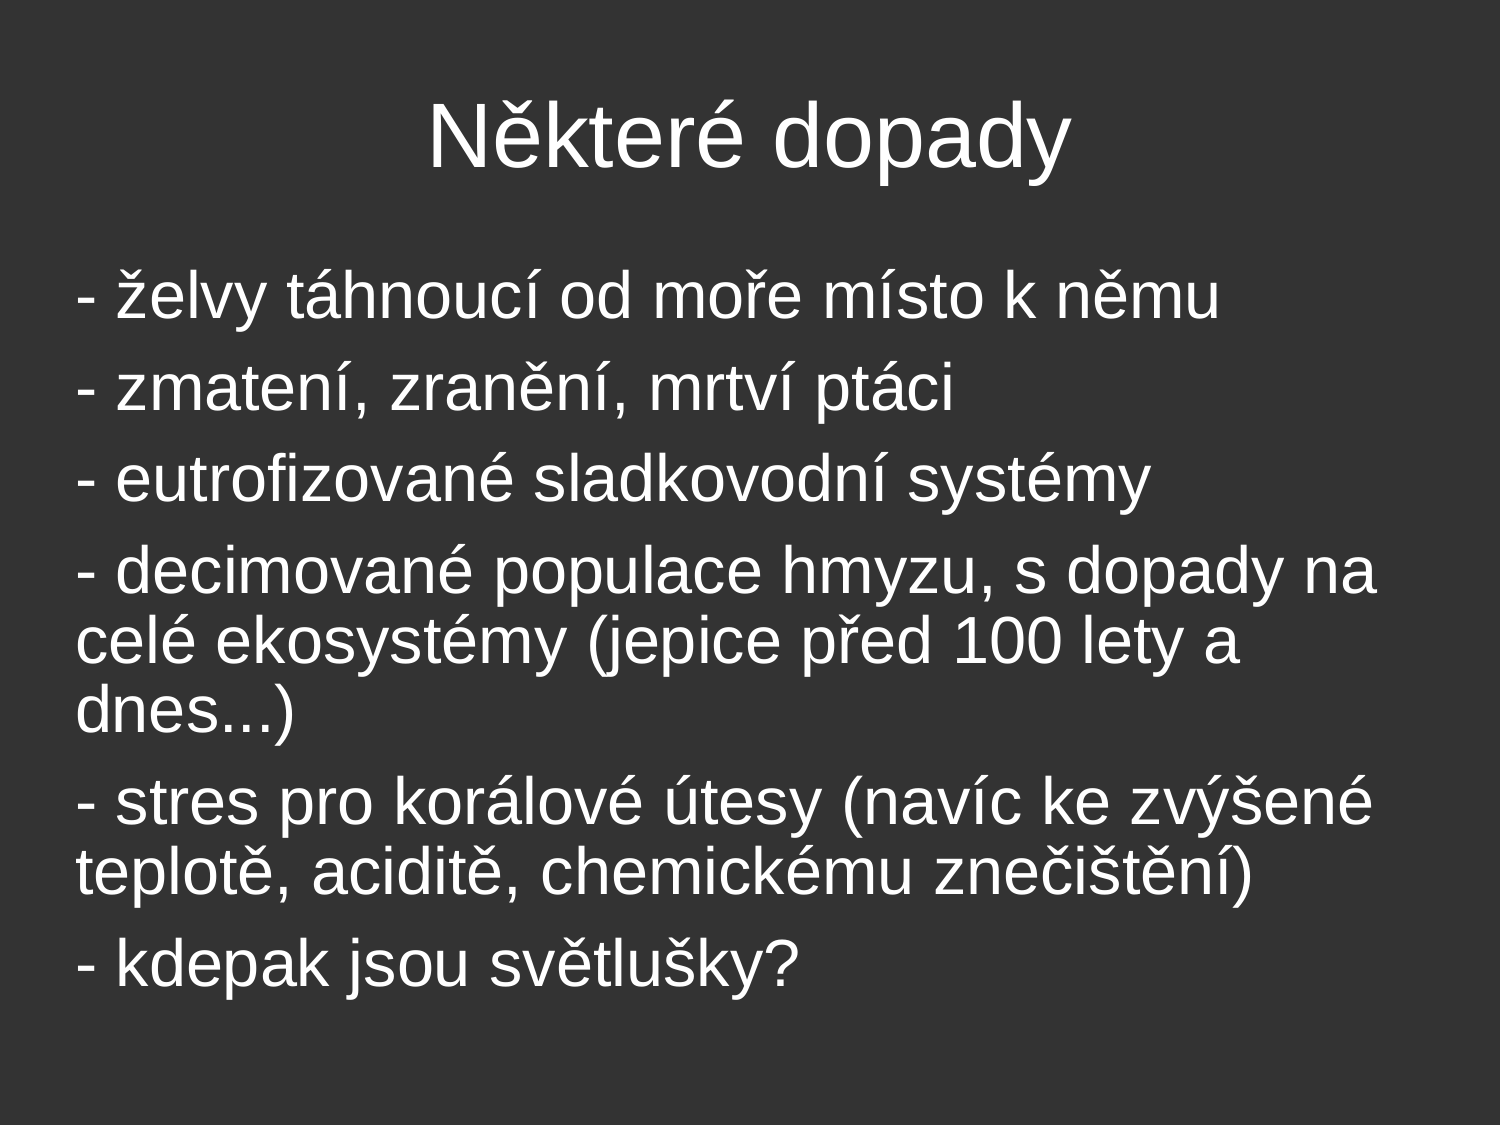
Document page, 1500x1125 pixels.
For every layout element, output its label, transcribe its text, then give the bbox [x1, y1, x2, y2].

list - želvy táhnoucí od moře místo k němu - zmatení, zranění, mrtví ptáci - eutrofizované sladkovodní systémy - decimované populace hmyzu, s dopady na celé ekosystémy (jepice před 100 lety a dnes...) - stres pro korálové útesy (navíc ke zvýšené teplotě, aciditě, chemickému znečištění) - kdepak jsou světlušky? [75, 262, 1425, 1006]
title Některé dopady [75, 21, 1425, 257]
